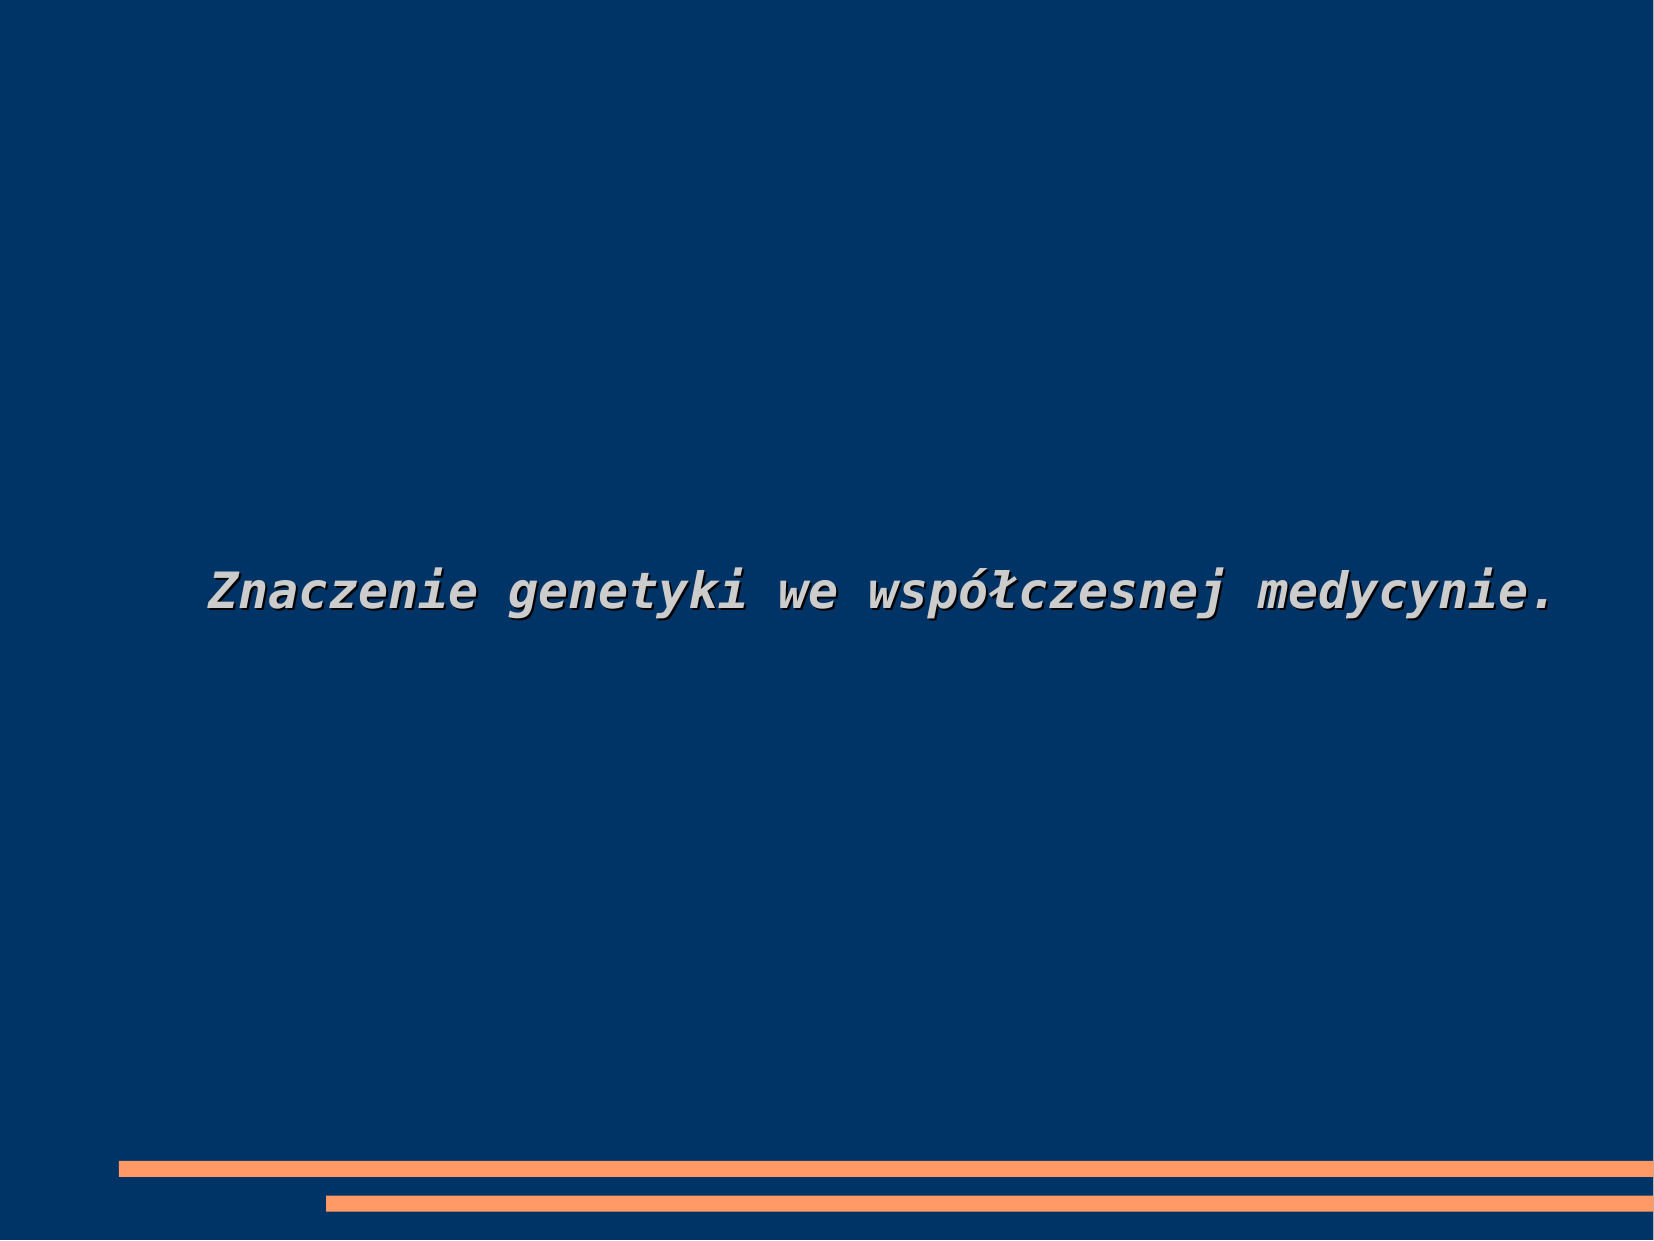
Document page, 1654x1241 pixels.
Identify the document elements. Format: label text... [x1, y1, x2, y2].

subtitle Znaczenie genetyki we współczesnej medycynie. [177, 48, 1590, 1134]
